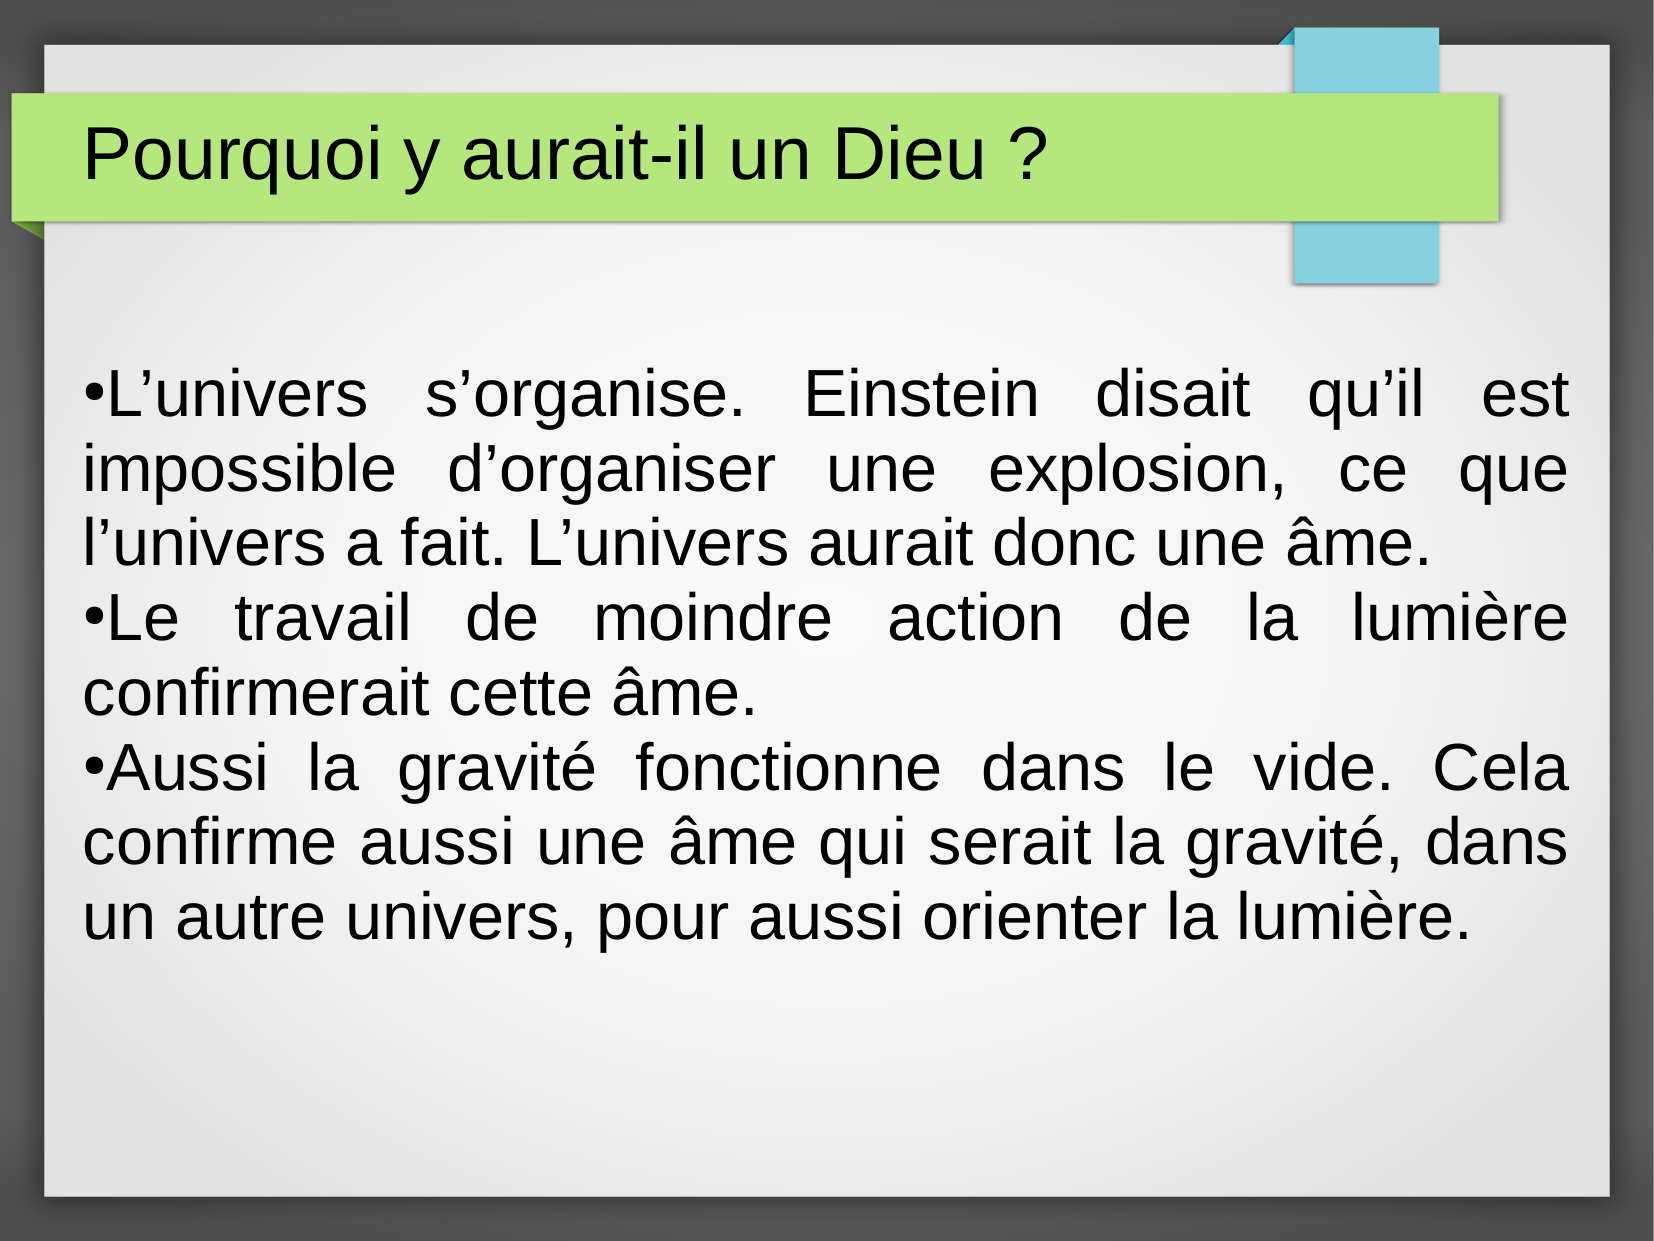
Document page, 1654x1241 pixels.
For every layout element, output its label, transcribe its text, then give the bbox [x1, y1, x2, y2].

subtitle L’univers s’organise. Einstein disait qu’il est impossible d’organiser une explosion, ce que l’univers a fait. L’univers aurait donc une âme. Le travail de moindre action de la lumière confirmerait cette âme. Aussi la gravité fonctionne dans le vide. Cela confirme aussi une âme qui serait la gravité, dans un autre univers, pour aussi orienter la lumière. [82, 295, 1571, 1015]
picture [0, 0, 1654, 1241]
title Pourquoi y aurait-il un Dieu ? [82, 94, 1264, 213]
